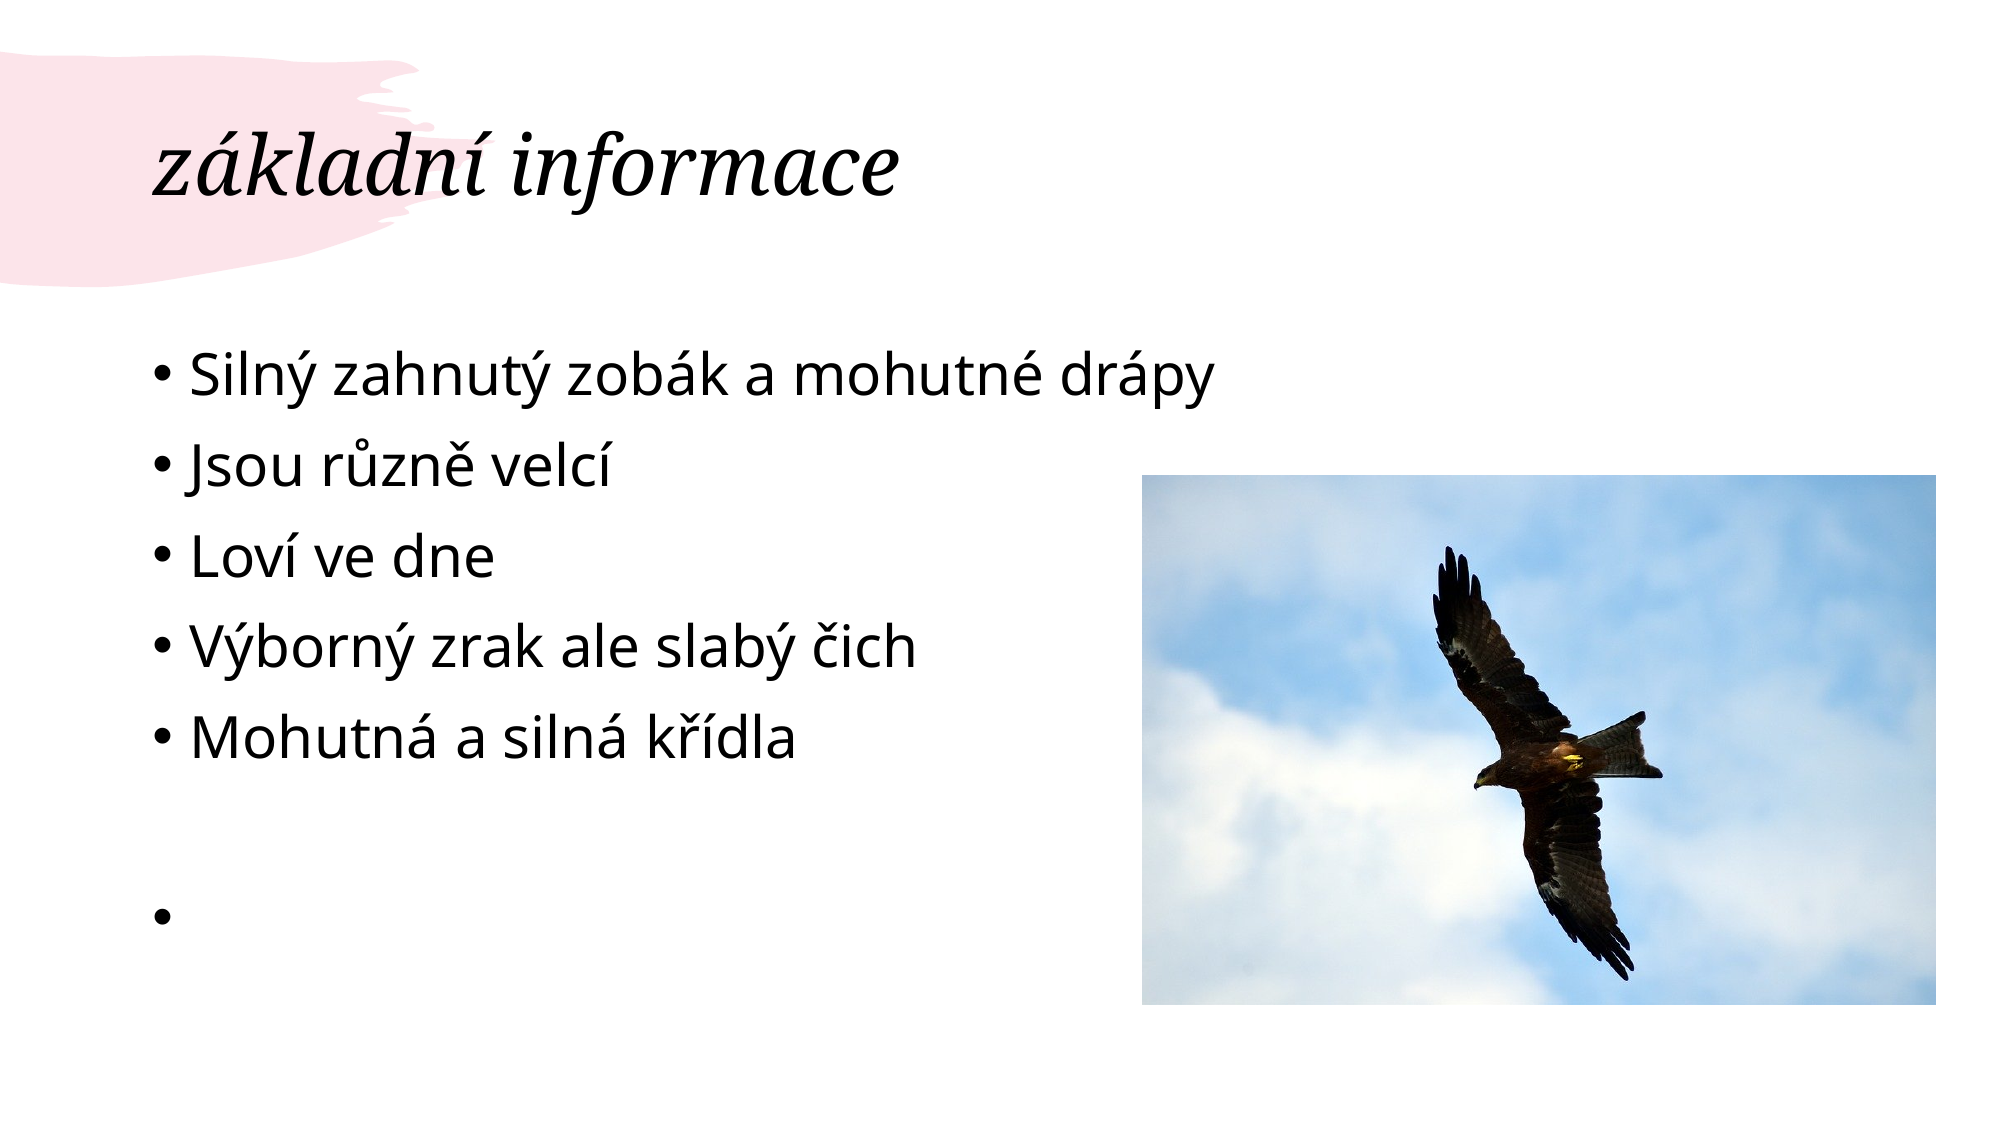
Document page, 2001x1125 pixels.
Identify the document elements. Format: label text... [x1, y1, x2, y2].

picture [1142, 475, 1936, 1005]
title základní informace [137, 59, 1863, 278]
list Silný zahnutý zobák a mohutné drápy Jsou různě velcí Loví ve dne Výborný zrak ale slabý čich Mohutná a silná křídla [137, 329, 1863, 1013]
